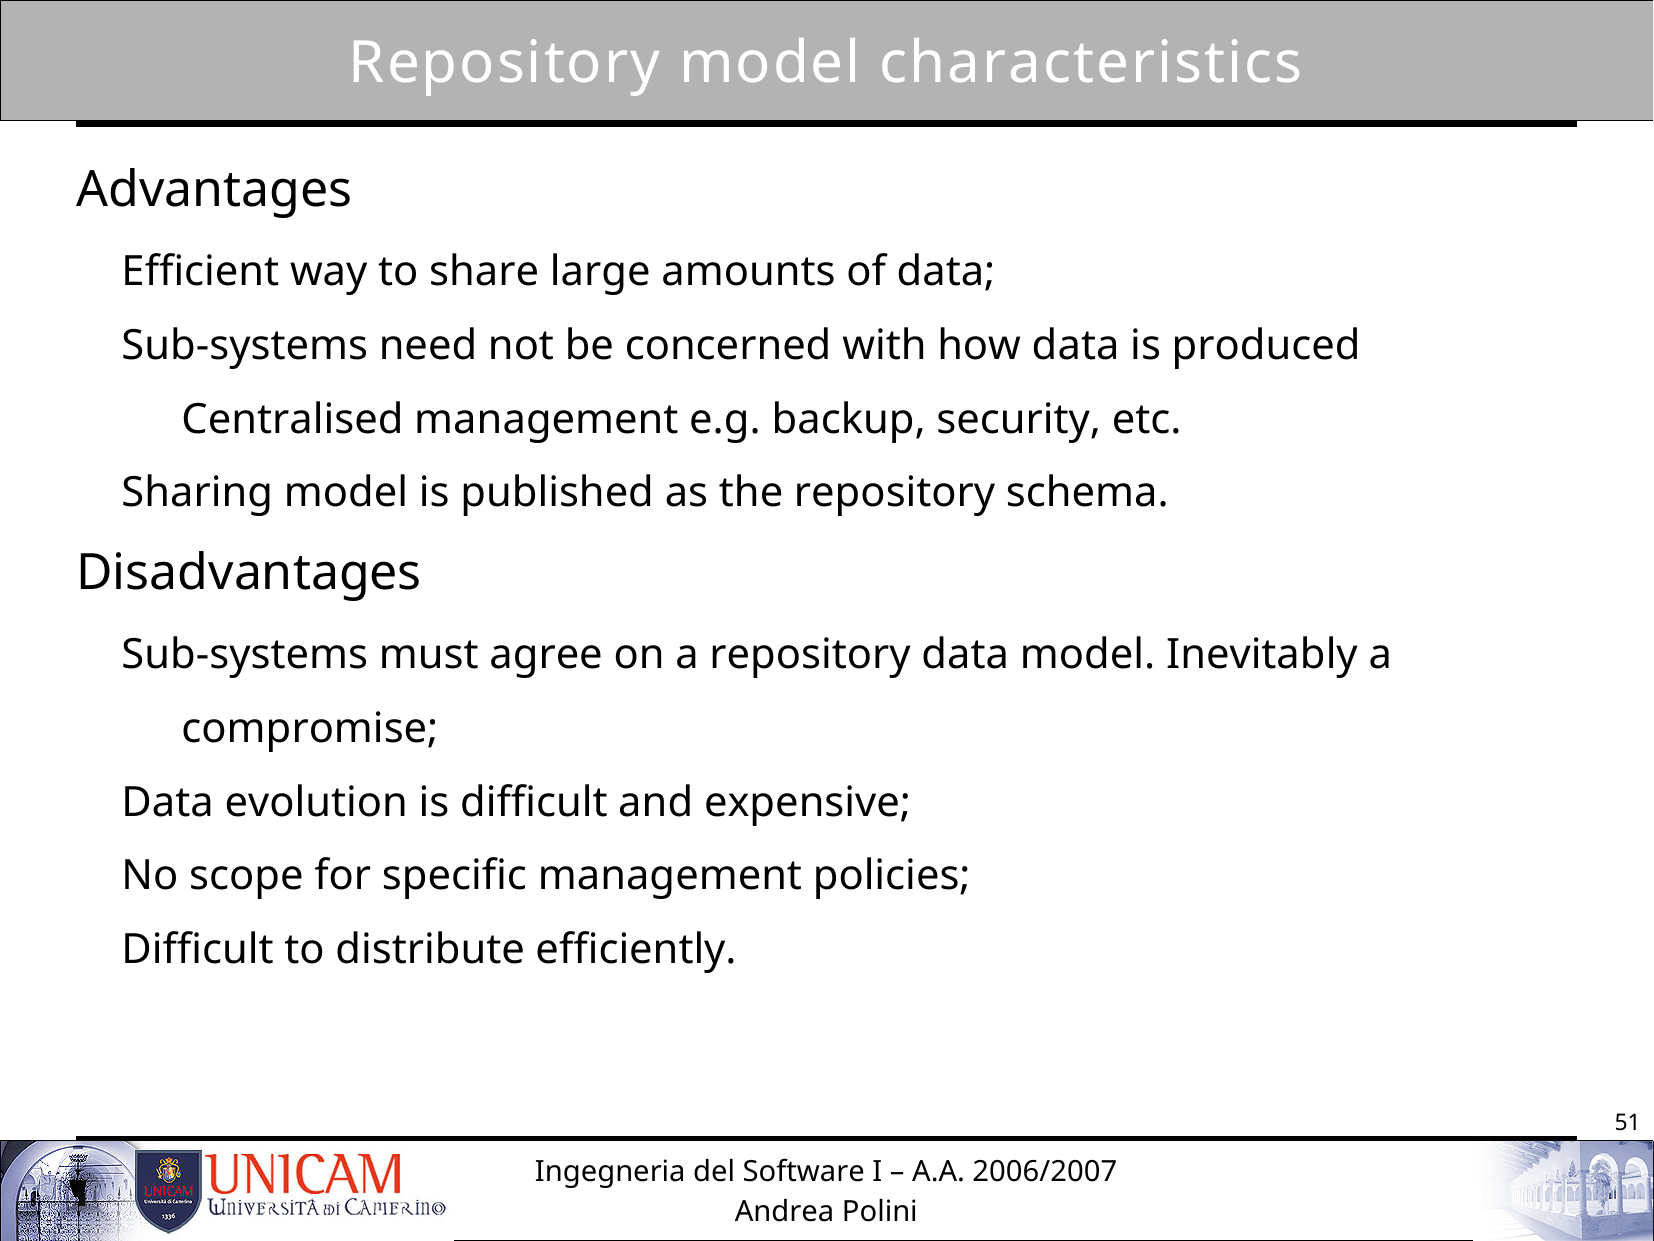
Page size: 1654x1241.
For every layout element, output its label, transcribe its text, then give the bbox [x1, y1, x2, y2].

picture [1473, 1141, 1654, 1241]
list Advantages Efficient way to share large amounts of data; Sub-systems need not be concerned with how data is produced Centralised management e.g. backup, security, etc. Sharing model is published as the repository schema. Disadvantages Sub-systems must agree on a repository data model. Inevitably a compromise; Data evolution is difficult and expensive; No scope for specific management policies; Difficult to distribute efficiently. [76, 152, 1577, 916]
picture [0, 1141, 454, 1241]
title Repository model characteristics [0, 0, 1653, 121]
